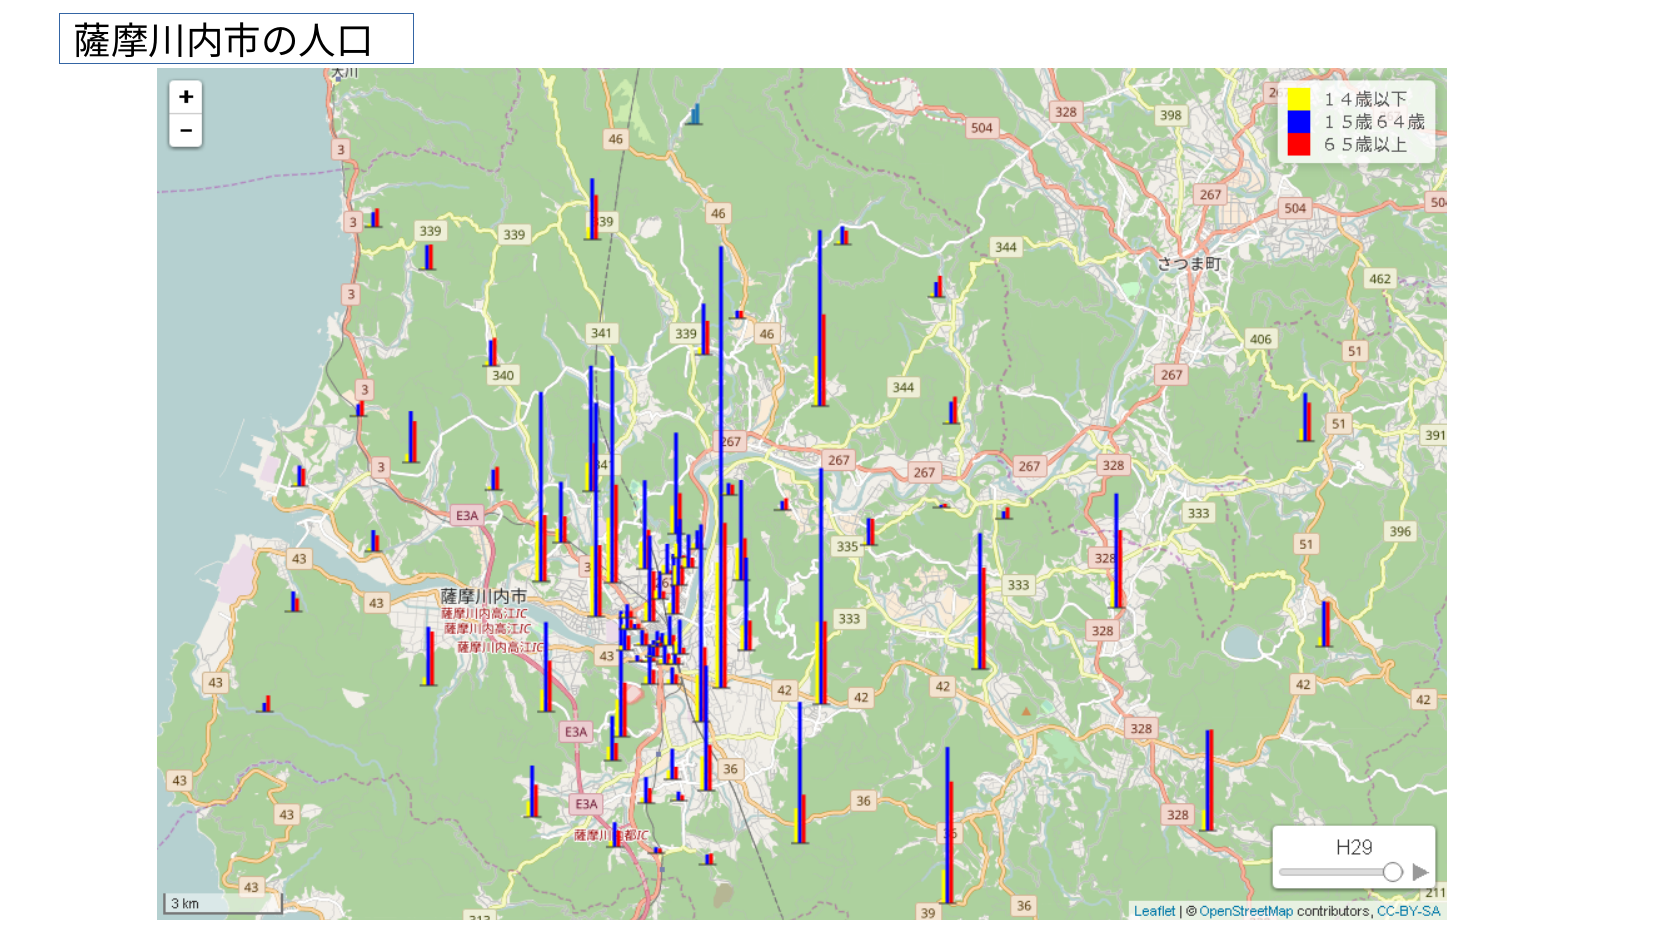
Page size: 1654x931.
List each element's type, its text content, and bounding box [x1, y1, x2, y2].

picture [156, 68, 1447, 920]
text_box 薩摩川内市の人口 [59, 13, 414, 64]
